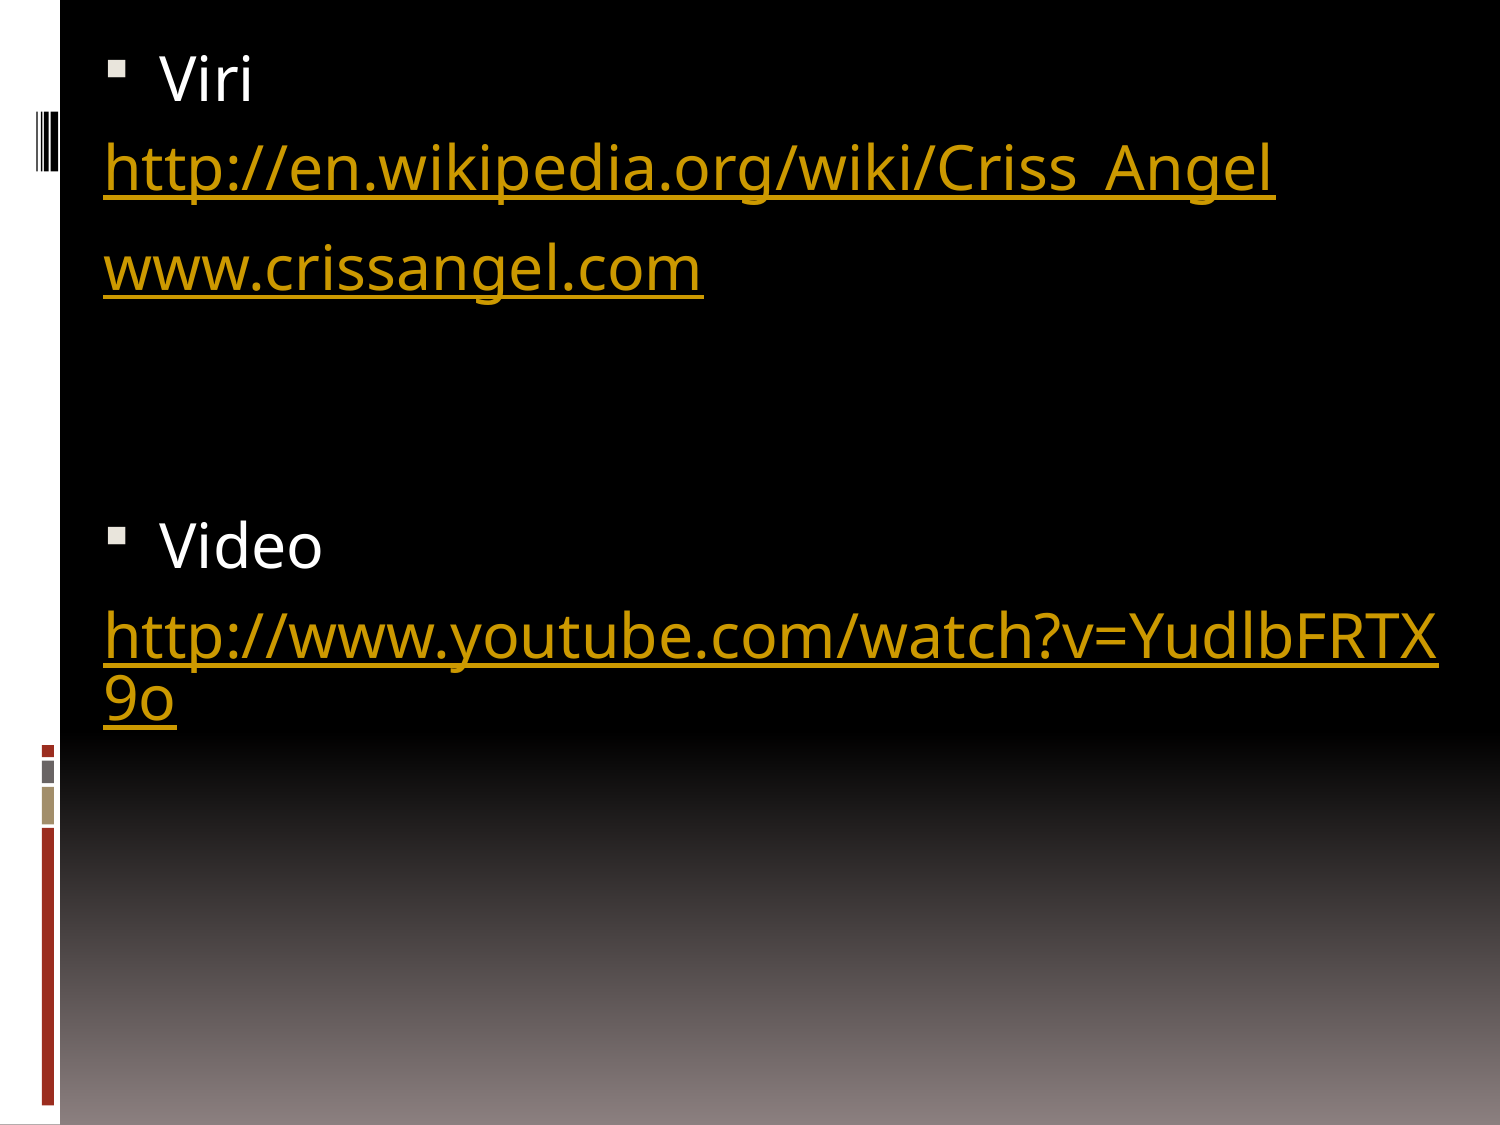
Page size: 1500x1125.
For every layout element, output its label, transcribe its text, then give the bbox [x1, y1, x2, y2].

list Viri http://en.wikipedia.org/wiki/Criss_Angel www.crissangel.com Video http://www.youtube.com/watch?v=YudlbFRTX9o [76, 31, 1471, 1043]
